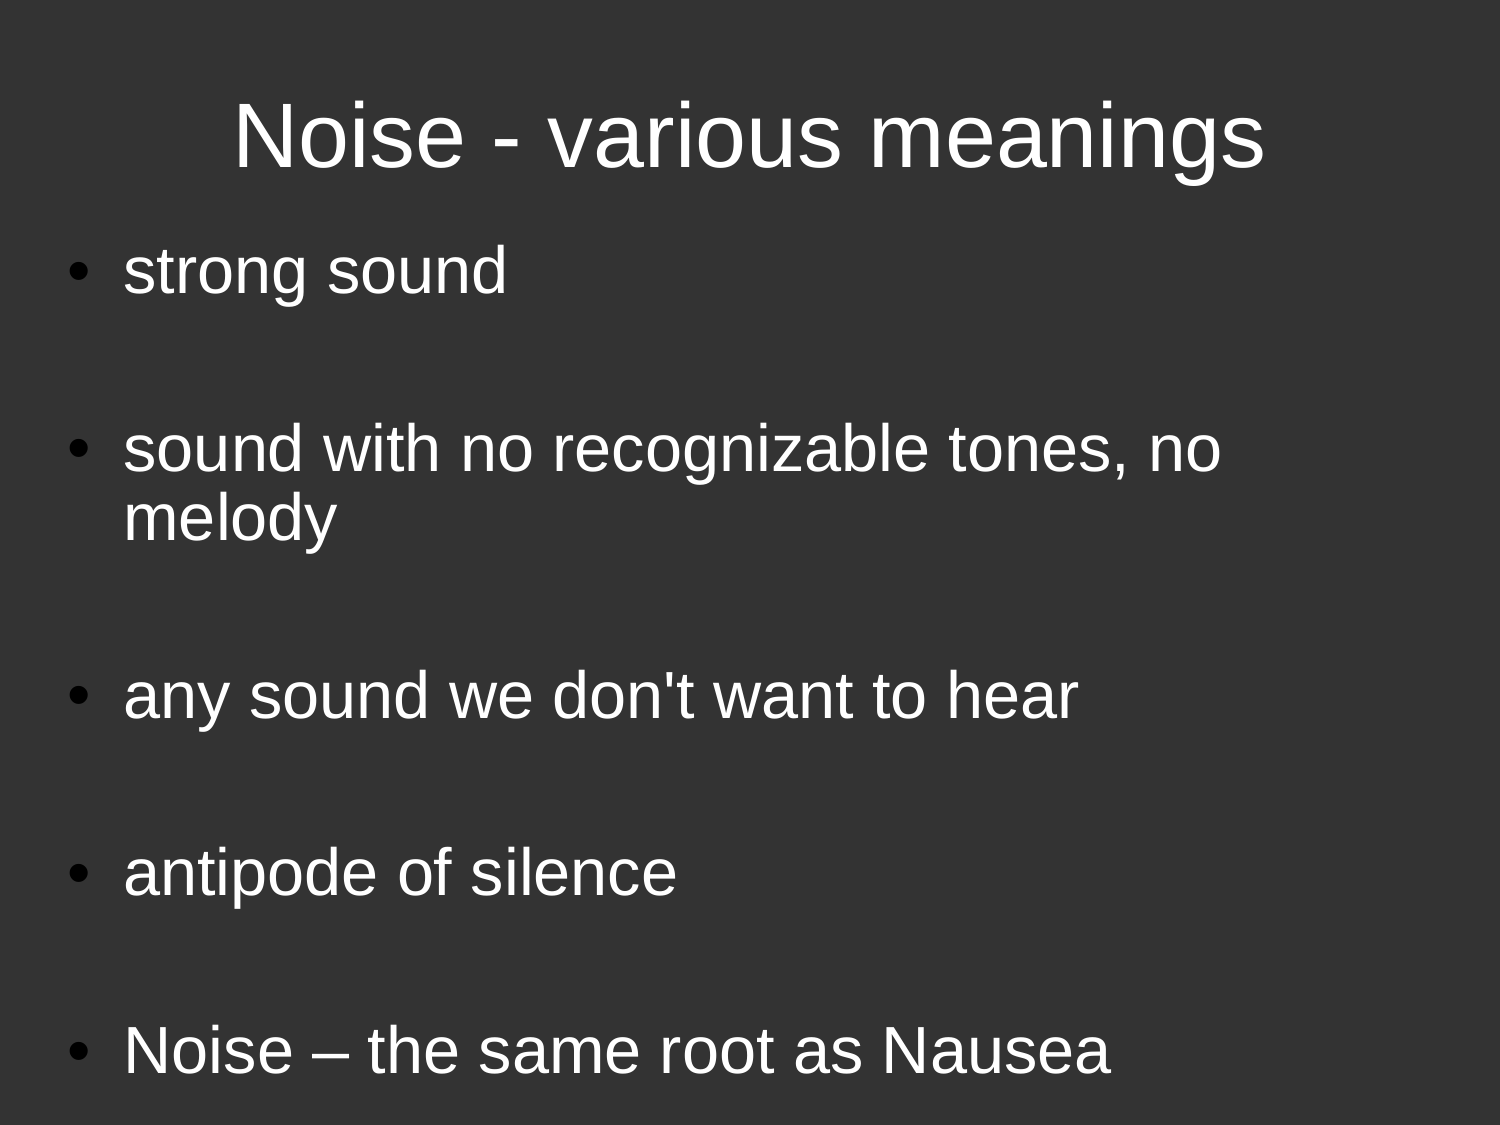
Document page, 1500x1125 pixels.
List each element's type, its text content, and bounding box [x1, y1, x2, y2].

title Noise - various meanings [75, 21, 1425, 257]
list strong sound sound with no recognizable tones, no melody any sound we don't want to hear antipode of silence Noise – the same root as Nausea [67, 237, 1418, 1093]
